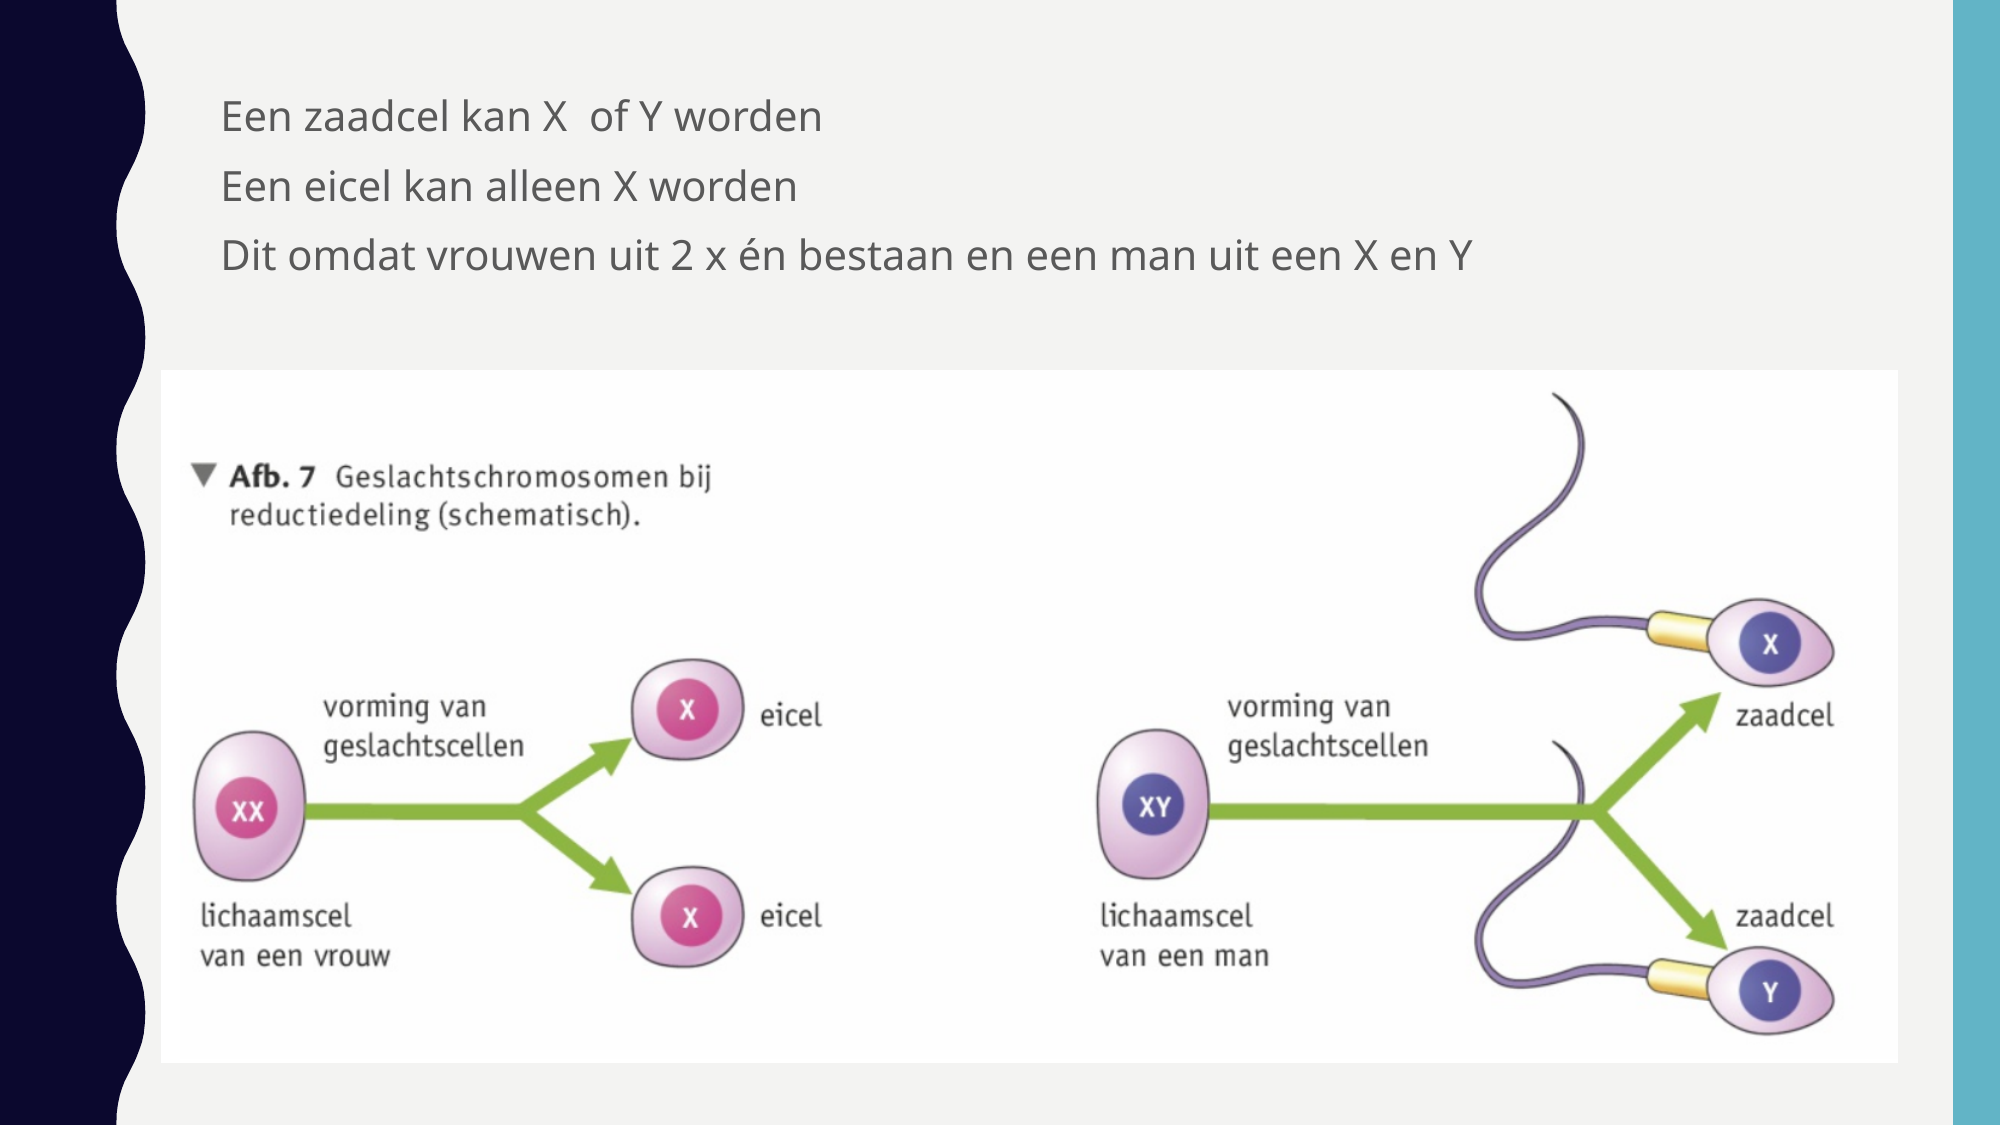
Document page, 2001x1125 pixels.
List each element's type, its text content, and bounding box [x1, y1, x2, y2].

list Een zaadcel kan X of Y worden Een eicel kan alleen X worden Dit omdat vrouwen uit 2 x én bestaan en een man uit een X en Y [205, 12, 1876, 370]
picture [161, 370, 1898, 1063]
